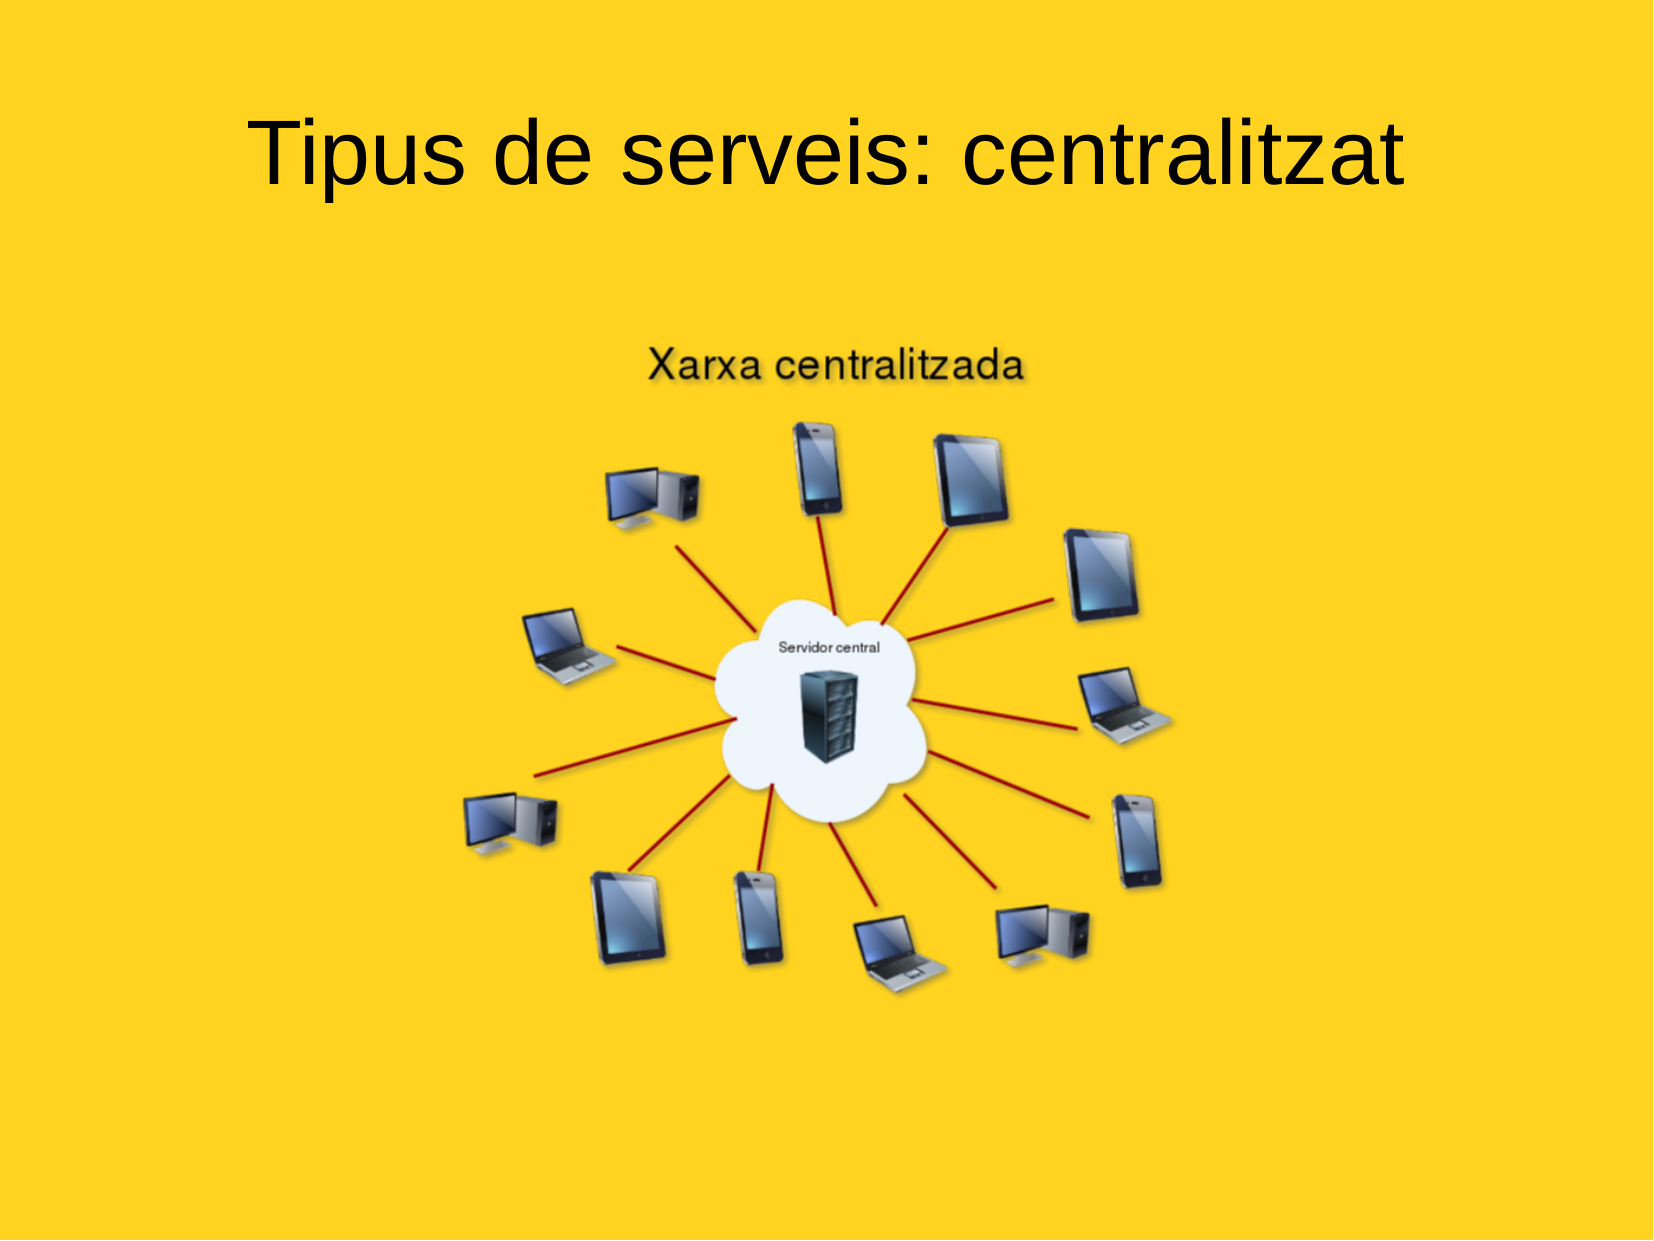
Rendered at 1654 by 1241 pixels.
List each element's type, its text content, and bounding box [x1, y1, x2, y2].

picture [461, 290, 1193, 1010]
title Tipus de serveis: centralitzat [82, 49, 1571, 257]
